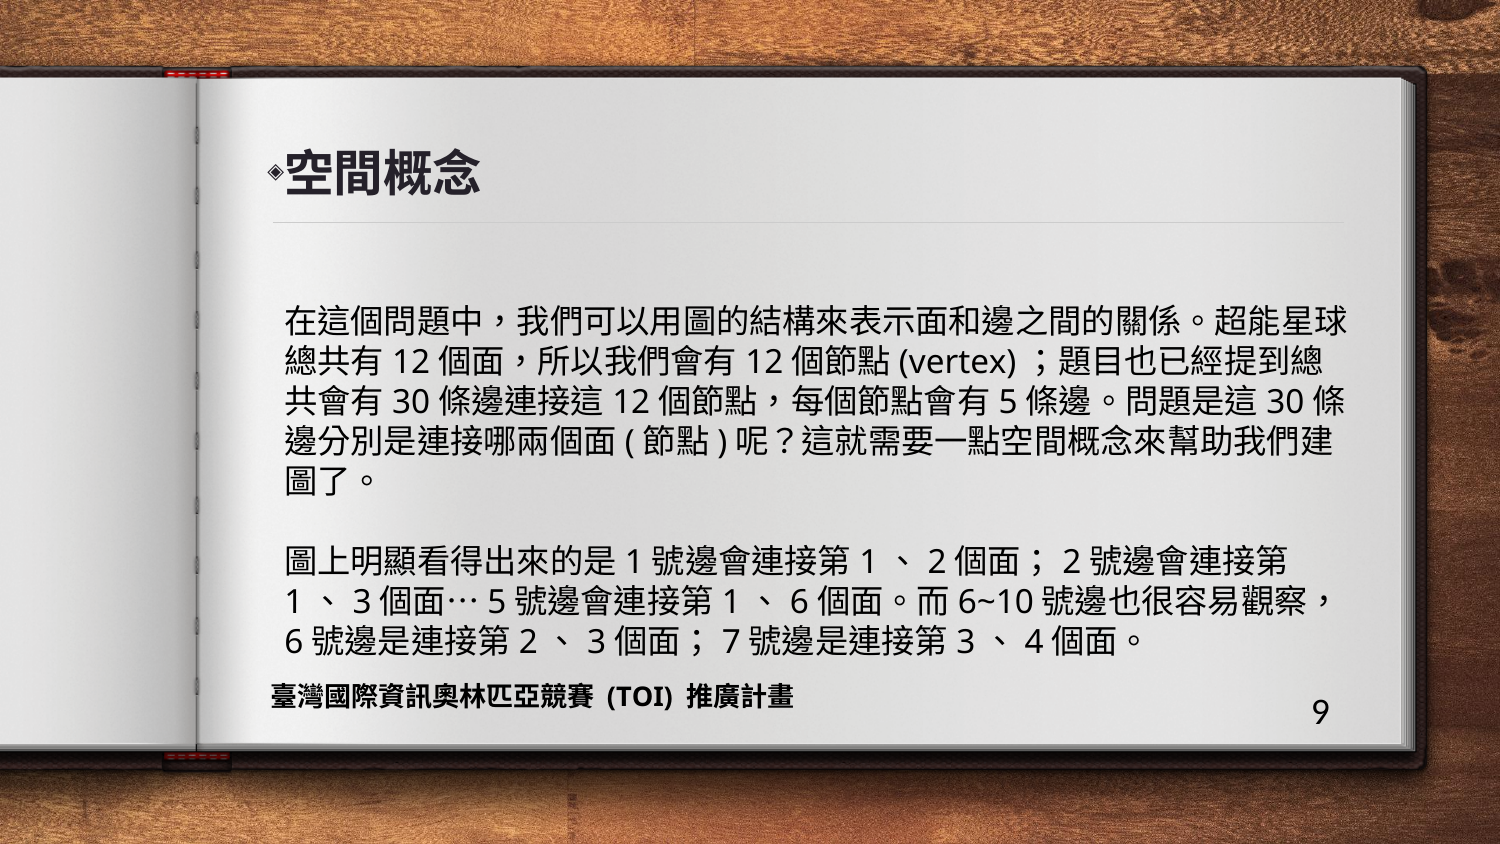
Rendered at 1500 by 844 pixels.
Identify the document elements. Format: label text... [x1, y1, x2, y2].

text_box [1295, 672, 1386, 737]
text_box 在這個問題中，我們可以用圖的結構來表示面和邊之間的關係。超能星球總共有12個面，所以我們會有12個節點(vertex)；題目也已經提到總共會有30條邊連接這12個節點，每個節點會有5條邊。問題是這30條邊分別是連接哪兩個面(節點)呢？這就需要一點空間概念來幫助我們建圖了。 圖上明顯看得出來的是1號邊會連接第1、2個面；2號邊會連接第1、3個面…5號邊會連接第1、6個面。而6~10號邊也很容易觀察，6號邊是連接第2、3個面；7號邊是連接第3、4個面。 [269, 293, 1367, 632]
list 空間概念 [252, 126, 1194, 216]
